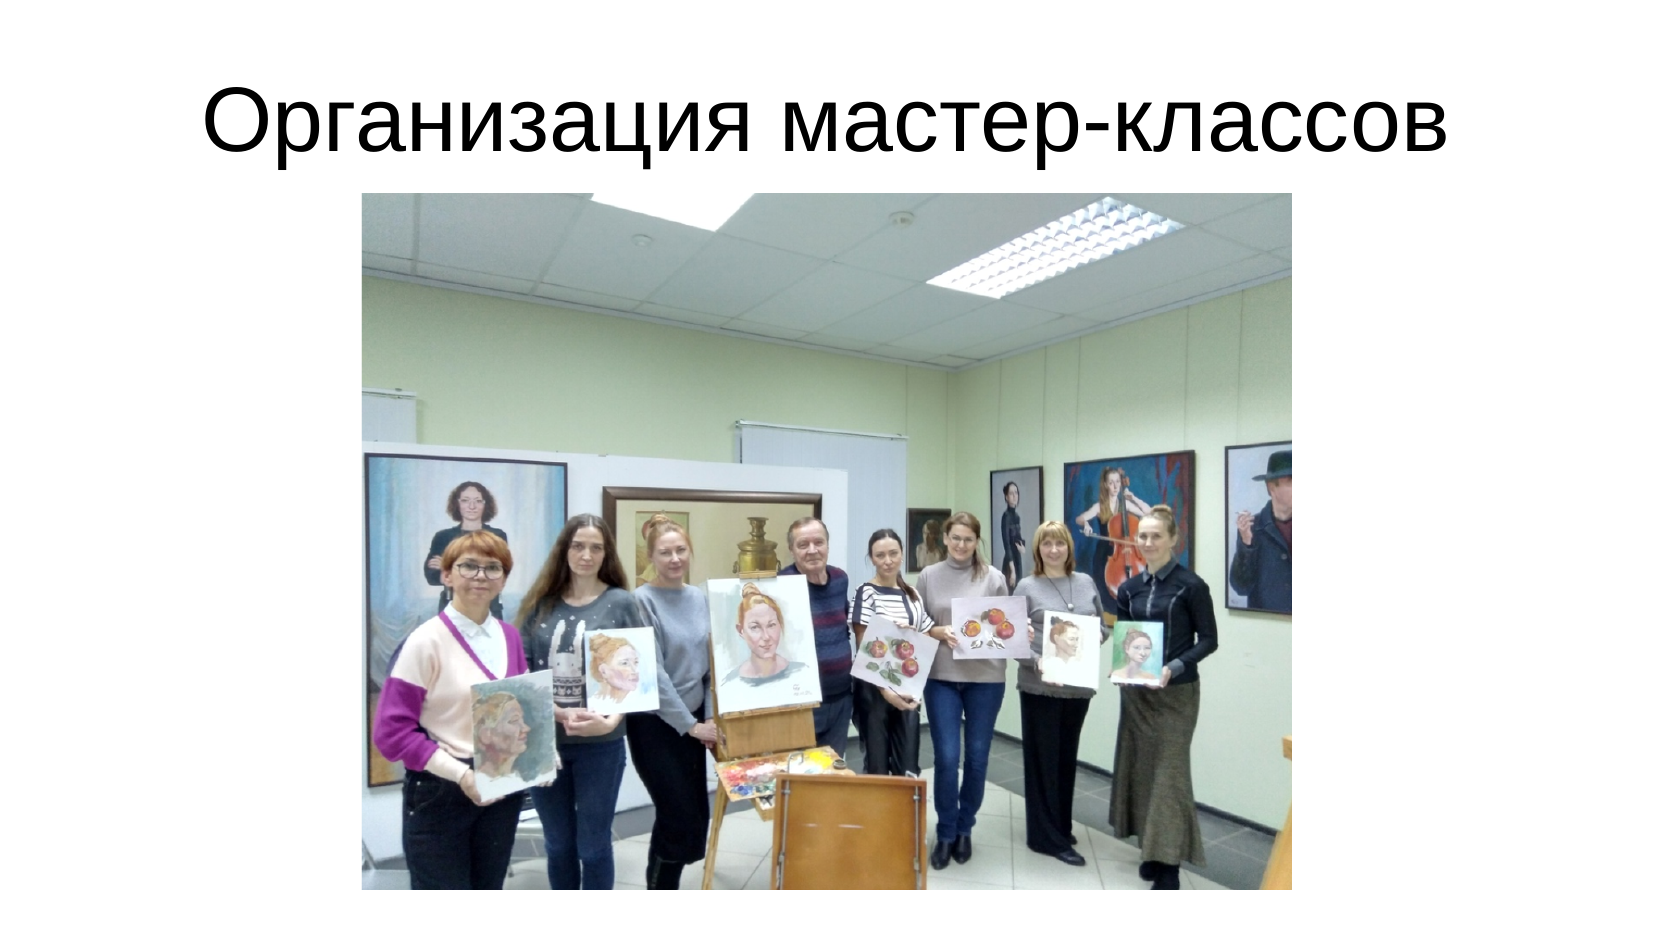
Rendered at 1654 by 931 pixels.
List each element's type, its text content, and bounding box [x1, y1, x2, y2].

picture [361, 192, 1292, 890]
title Организация мастер-классов [82, 37, 1571, 193]
